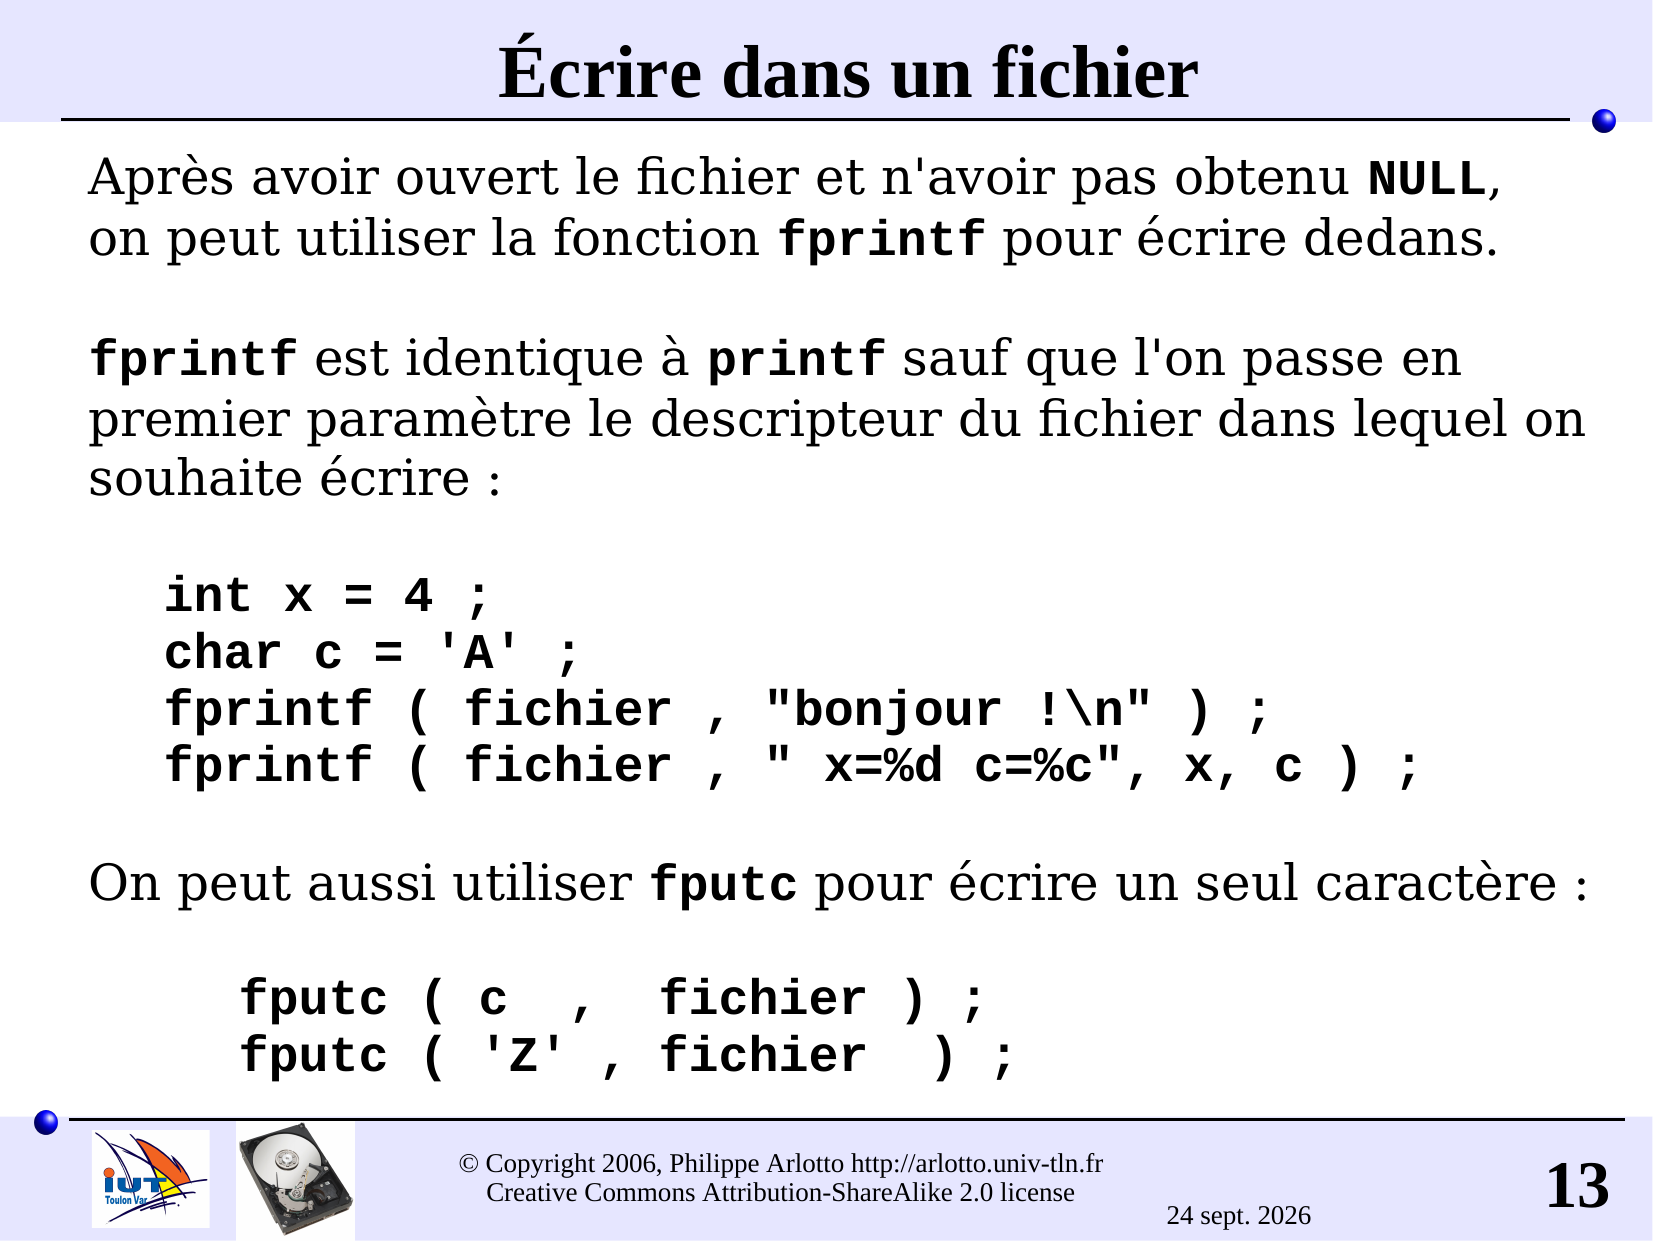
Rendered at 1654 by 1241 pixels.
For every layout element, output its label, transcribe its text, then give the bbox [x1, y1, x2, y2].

text_box Après avoir ouvert le fichier et n'avoir pas obtenu NULL, on peut utiliser la fonction fprintf pour écrire dedans. fprintf est identique à printf sauf que l'on passe en premier paramètre le descripteur du fichier dans lequel on souhaite écrire : int x = 4 ; char c = 'A' ; fprintf ( fichier , "bonjour !\n" ) ; fprintf ( fichier , " x=%d c=%c", x, c ) ; On peut aussi utiliser fputc pour écrire un seul caractère : fputc ( c , fichier ) ; fputc ( 'Z' , fichier ) ; [88, 147, 1653, 1145]
title Écrire dans un fichier [105, 26, 1595, 119]
picture [236, 1145, 355, 1241]
